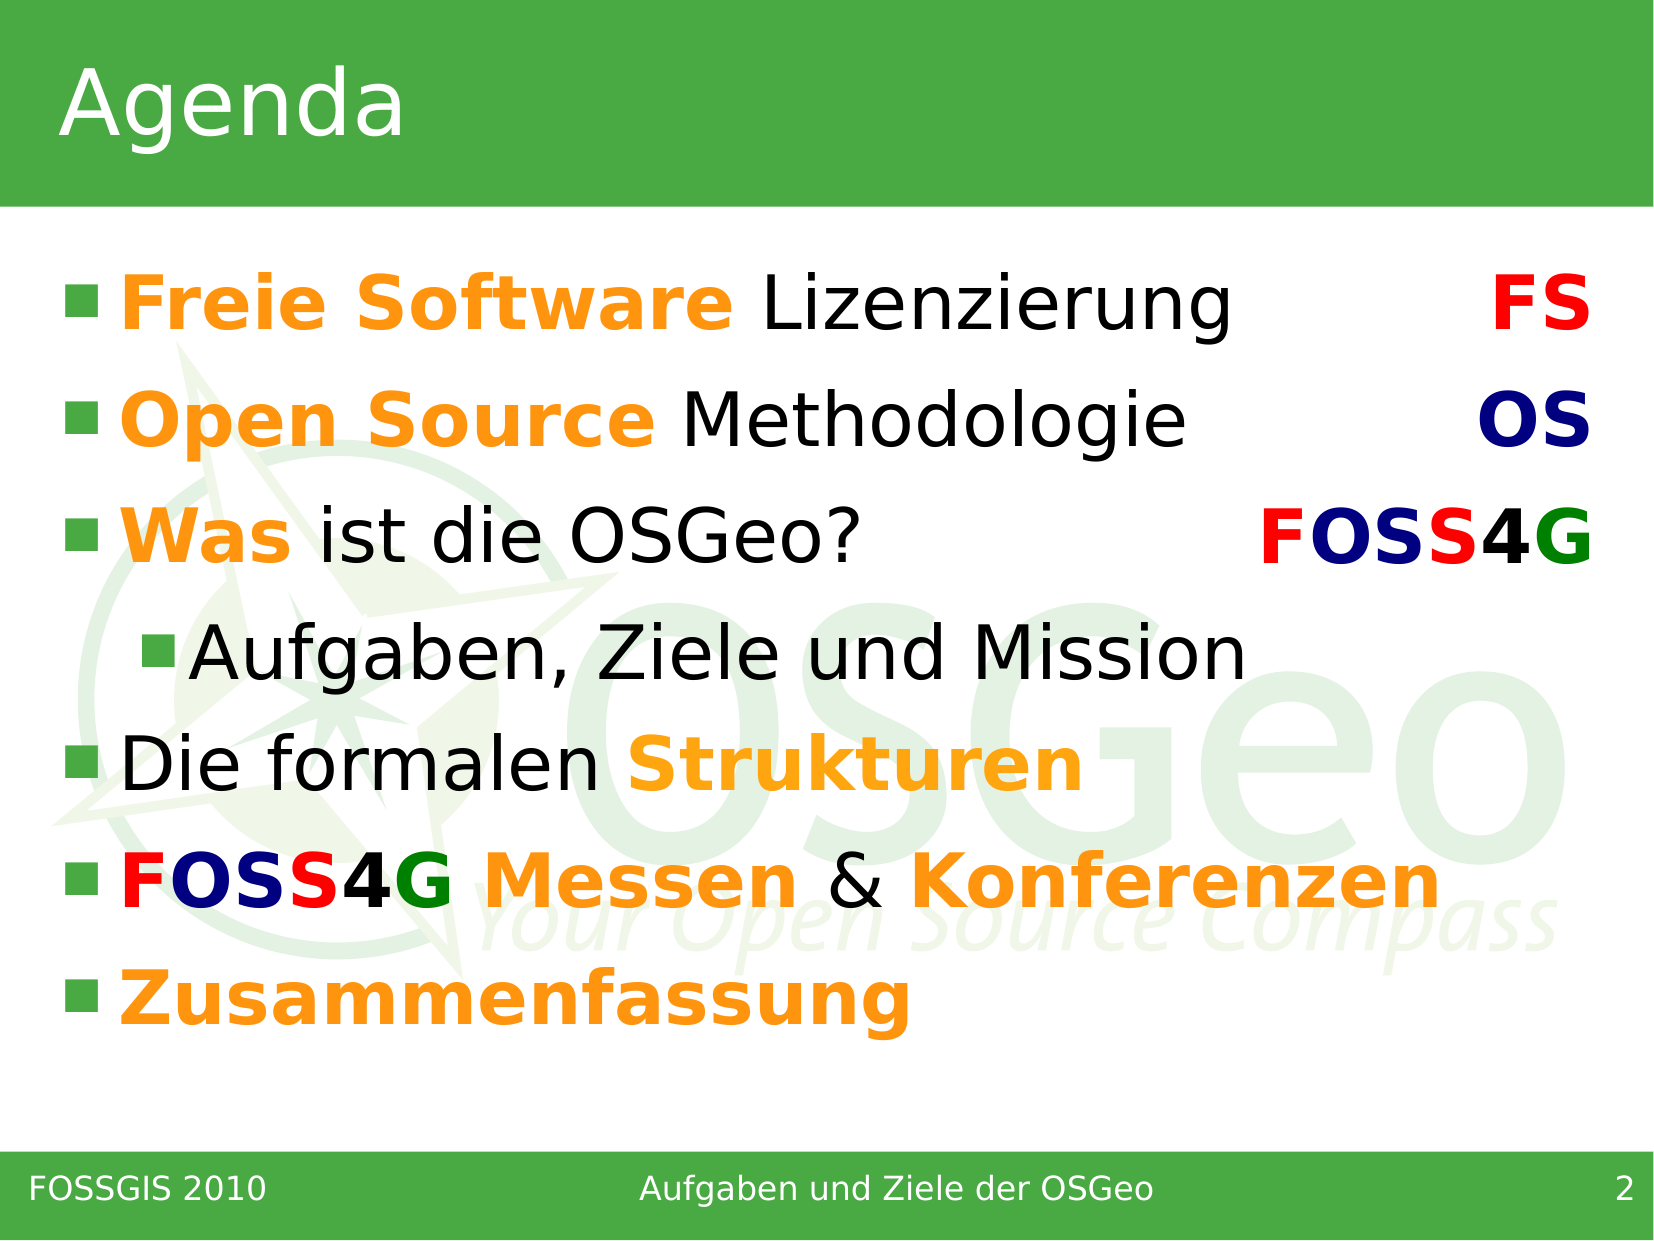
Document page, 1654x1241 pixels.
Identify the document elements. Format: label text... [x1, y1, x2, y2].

title Agenda [59, 29, 1536, 178]
list FS OS FOSS4G [1210, 259, 1595, 1146]
list Freie Software Lizenzierung Open Source Methodologie Was ist die OSGeo? Aufgaben, Ziele und Mission Die formalen Strukturen FOSS4G Messen & Konferenzen Zusammenfassung [47, 259, 1210, 1146]
